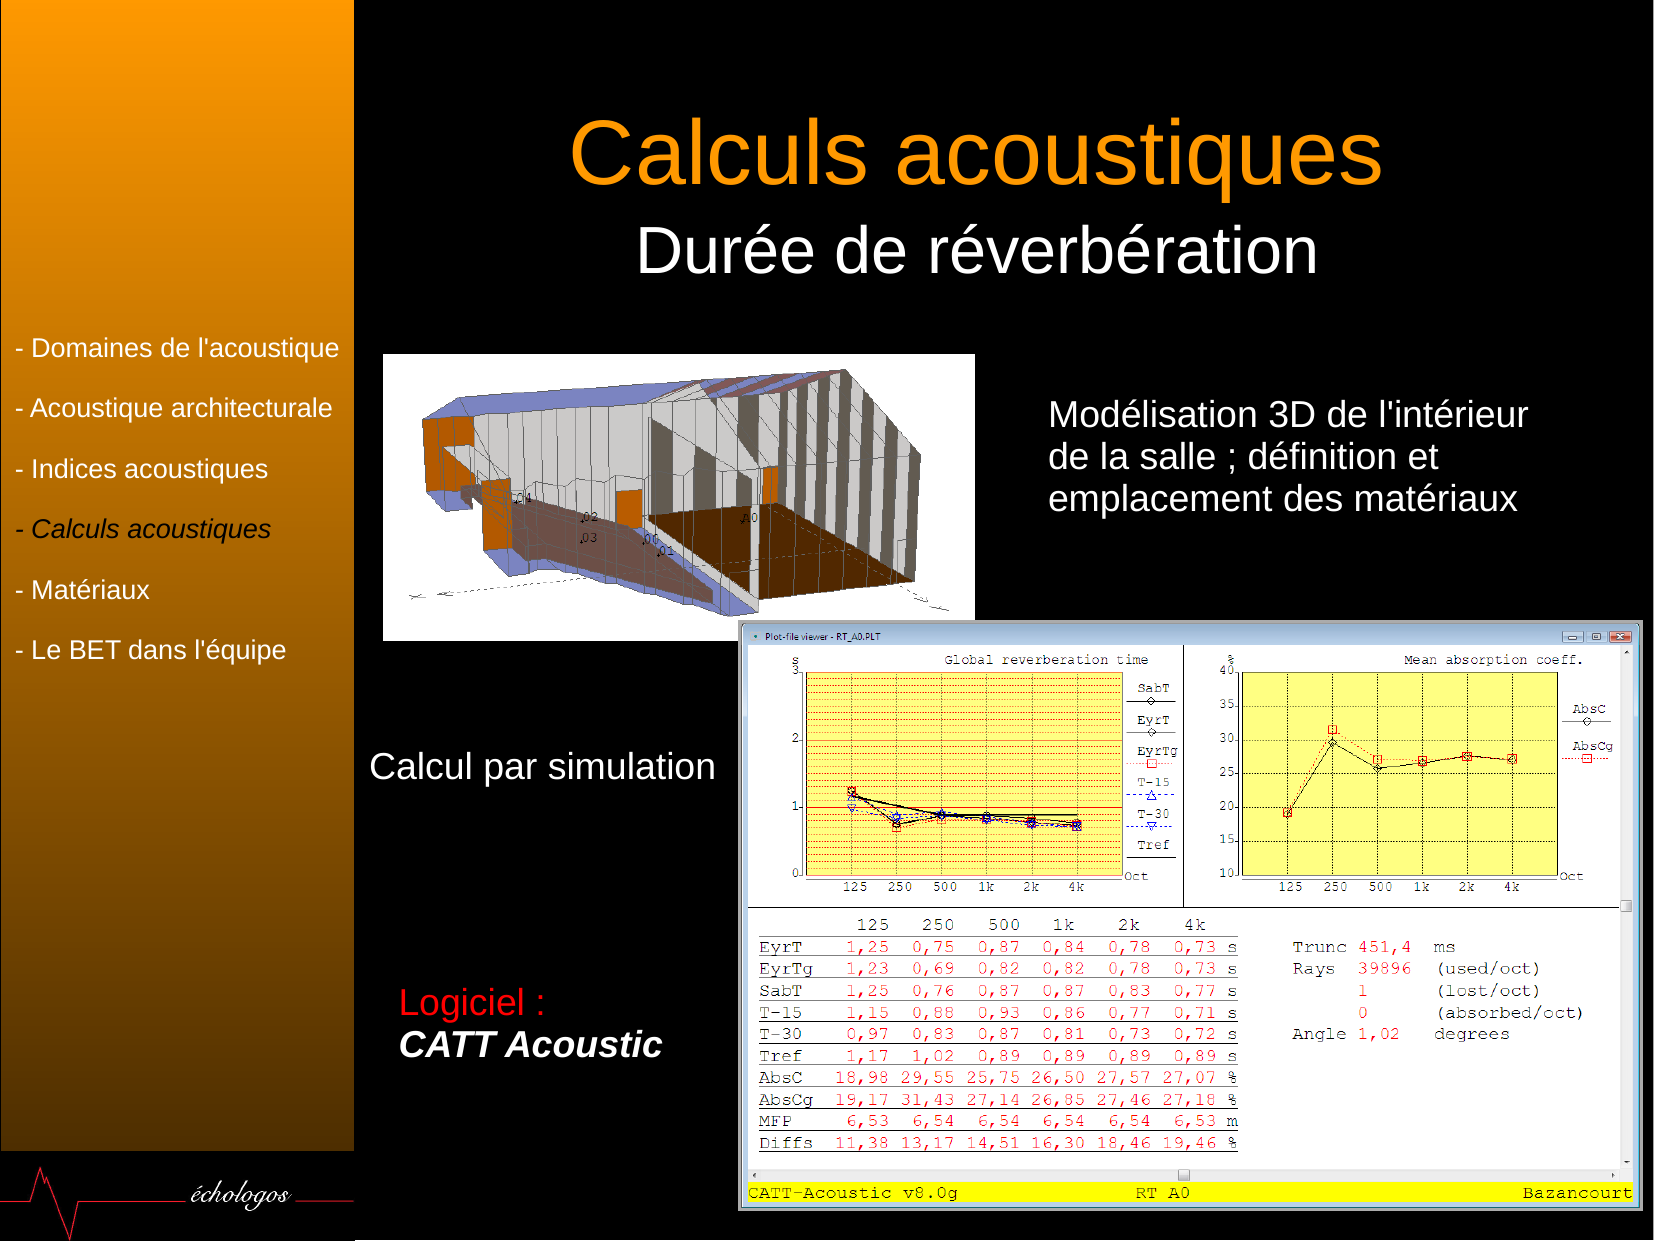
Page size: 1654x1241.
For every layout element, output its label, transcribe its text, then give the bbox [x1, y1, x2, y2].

picture [0, 1166, 355, 1241]
text_box Logiciel : CATT Acoustic [383, 974, 679, 1075]
text_box Durée de réverbération [383, 206, 1571, 294]
text_box Modélisation 3D de l'intérieur de la salle ; définition et emplacement des matériaux [1033, 386, 1565, 532]
text_box - Domaines de l'acoustique - Acoustique architecturale - Indices acoustiques - Calculs acoustiques - Matériaux - Le BET dans l'équipe [0, 325, 355, 755]
picture [383, 354, 1643, 1211]
title Calculs acoustiques [383, 56, 1571, 206]
text_box Calcul par simulation [354, 738, 742, 796]
